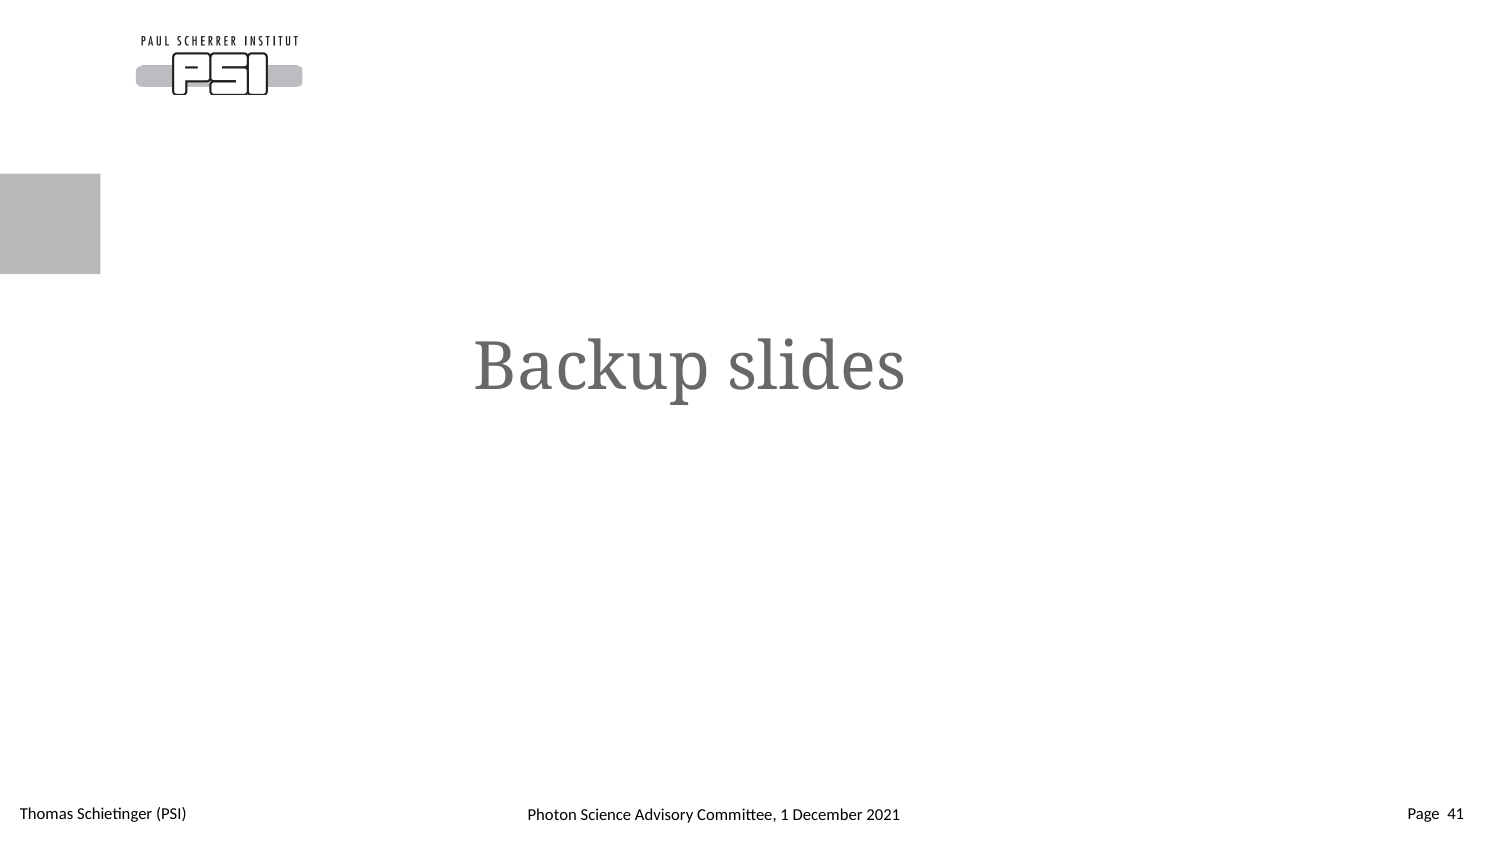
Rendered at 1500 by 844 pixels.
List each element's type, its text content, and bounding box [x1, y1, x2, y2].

title Backup slides [473, 322, 963, 425]
